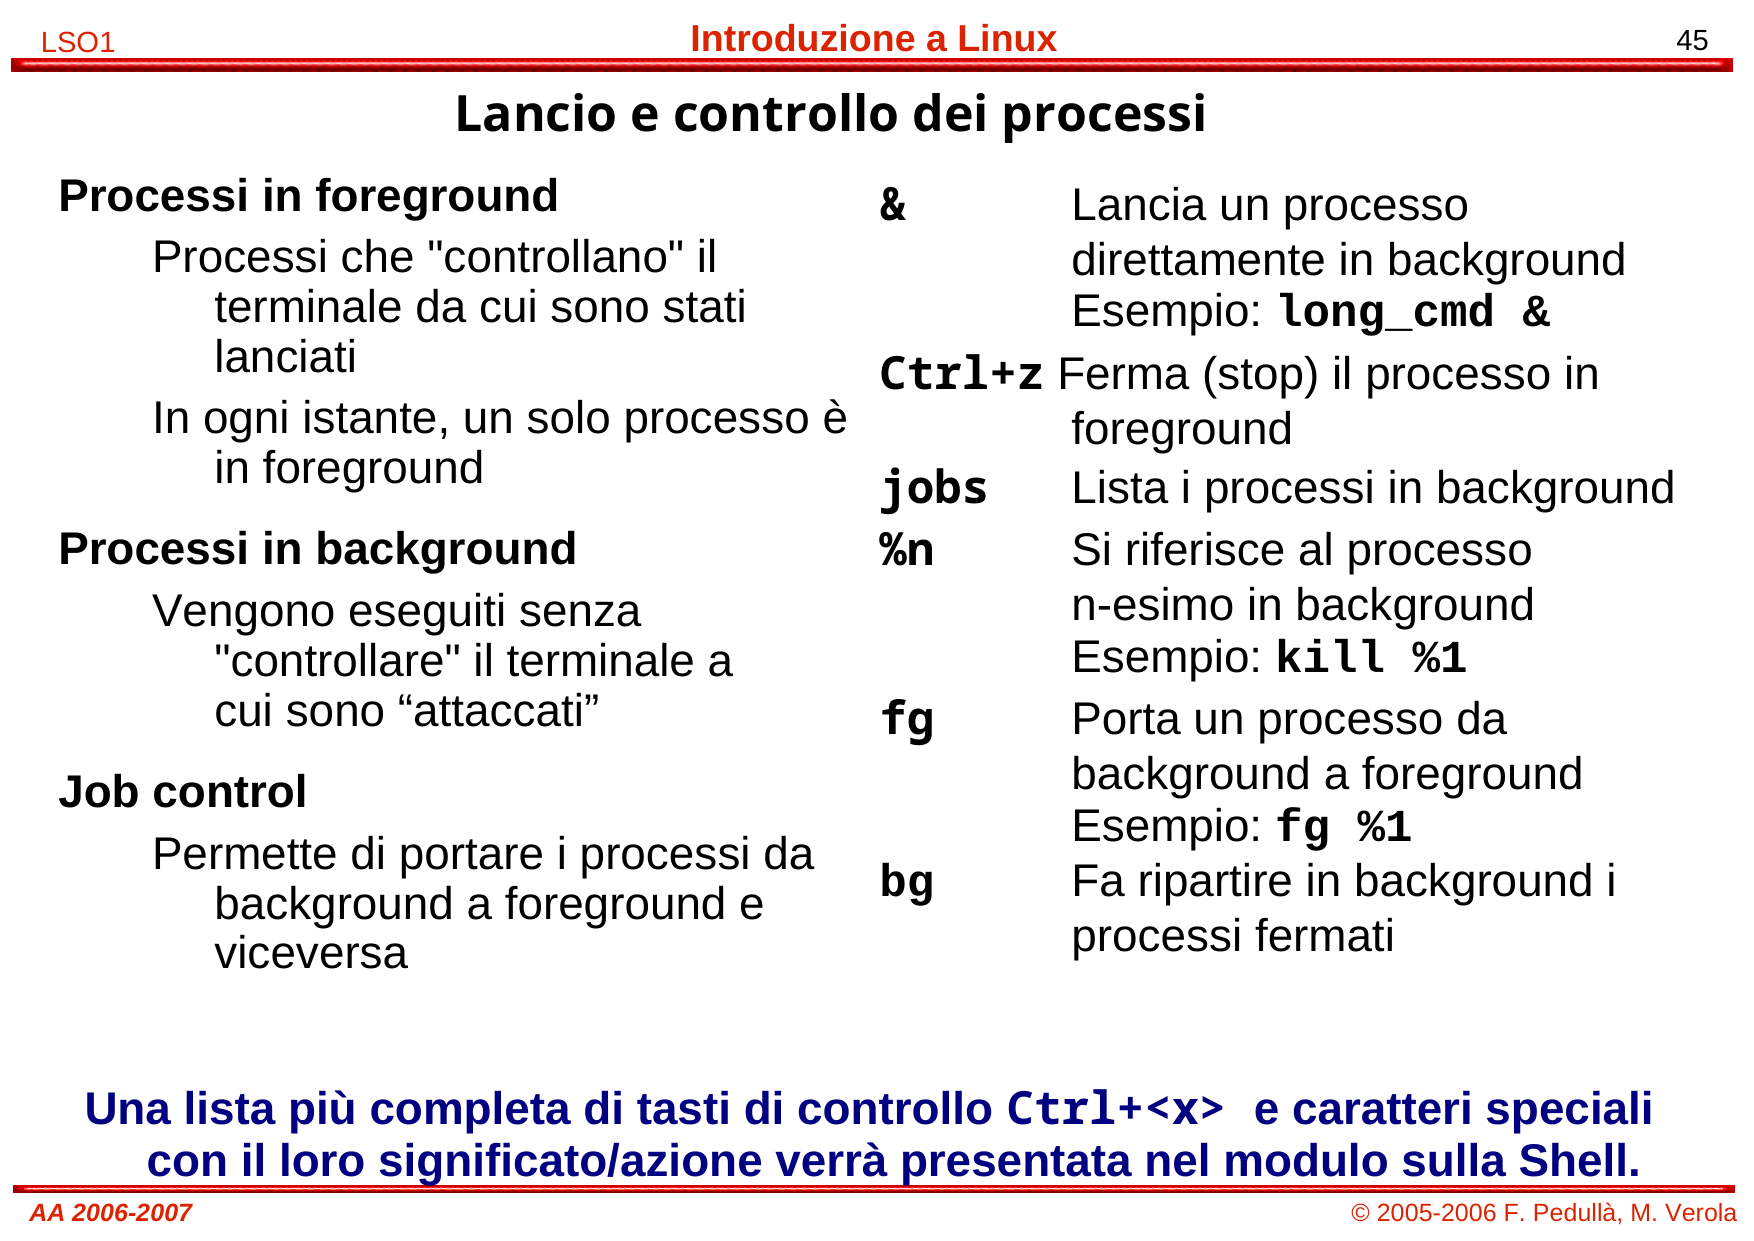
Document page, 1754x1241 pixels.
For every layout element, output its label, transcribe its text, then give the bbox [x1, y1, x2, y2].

list Processi in foreground Processi che "controllano" il terminale da cui sono stati lanciati In ogni istante, un solo processo è in foreground Processi in background Vengono eseguiti senza "controllare" il terminale a cui sono “attaccati” Job control Permette di portare i processi da background a foreground e viceversa [58, 171, 858, 992]
picture [11, 58, 1733, 72]
list & Lancia un processo direttamente in background Esempio: long_cmd & Ctrl+z Ferma (stop) il processo in foreground jobs Lista i processi in background %n Si riferisce al processo n-esimo in background Esempio: kill %1 fg Porta un processo da background a foreground Esempio: fg %1 bg Fa ripartire in background i processi fermati [879, 171, 1679, 932]
list Una lista più completa di tasti di controllo Ctrl+<x> e caratteri speciali con il loro significato/azione verrà presentata nel modulo sulla Shell. [84, 1075, 1699, 1210]
picture [1699, 1185, 1735, 1193]
picture [13, 1185, 84, 1193]
title Lancio e controllo dei processi [454, 66, 1299, 162]
